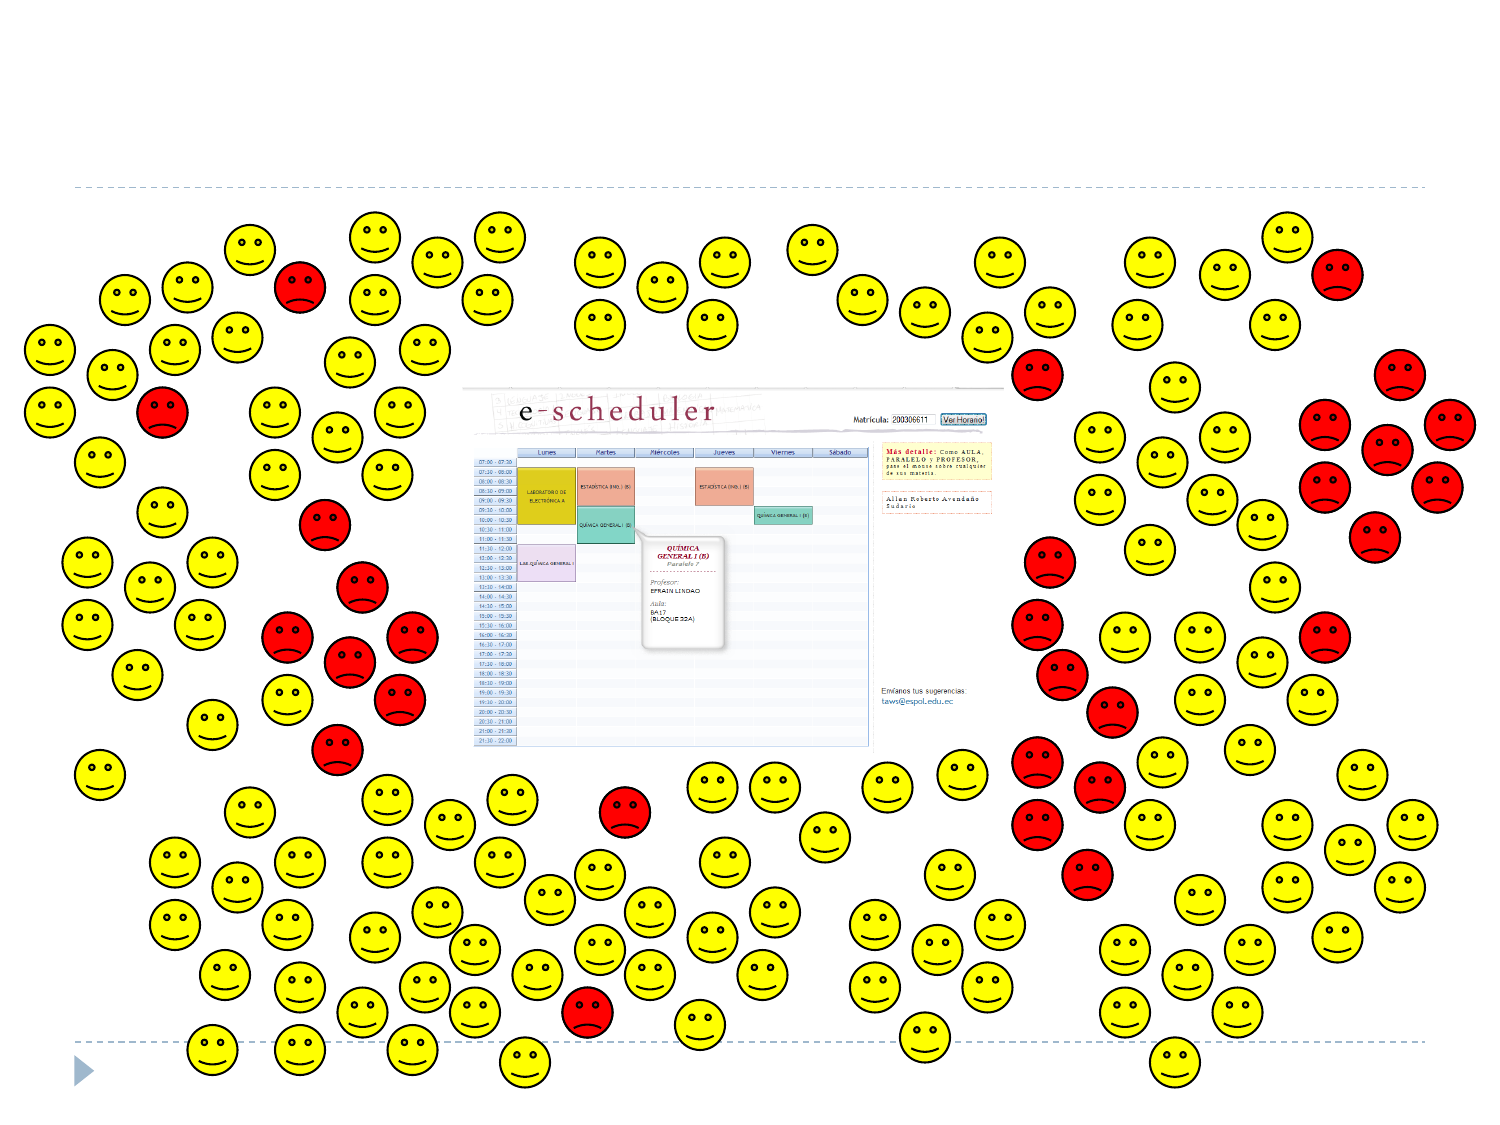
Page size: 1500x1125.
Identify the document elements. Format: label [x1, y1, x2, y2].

text_box [462, 275, 513, 326]
text_box [262, 674, 313, 726]
text_box [562, 987, 613, 1038]
text_box [1074, 762, 1126, 813]
text_box [1337, 749, 1388, 801]
text_box [149, 837, 201, 888]
text_box [899, 1012, 951, 1063]
text_box [24, 387, 76, 438]
text_box [62, 537, 113, 588]
text_box [387, 612, 438, 663]
text_box [674, 999, 726, 1051]
text_box [1100, 987, 1151, 1038]
text_box [962, 962, 1013, 1013]
text_box [575, 299, 626, 351]
text_box [737, 950, 788, 1001]
text_box [1012, 800, 1063, 851]
text_box [1025, 287, 1076, 338]
text_box [200, 950, 251, 1001]
text_box [837, 275, 888, 326]
text_box [575, 924, 626, 976]
text_box [449, 924, 501, 976]
text_box [275, 837, 326, 888]
text_box [1012, 350, 1063, 401]
text_box [687, 762, 738, 813]
text_box [149, 324, 201, 376]
text_box [187, 537, 238, 588]
text_box [24, 324, 76, 376]
text_box [112, 650, 163, 701]
text_box [137, 487, 188, 538]
text_box [800, 812, 851, 863]
text_box [1137, 437, 1188, 488]
text_box [1012, 737, 1063, 788]
text_box [1250, 299, 1301, 351]
text_box [1062, 849, 1113, 901]
text_box [1087, 687, 1138, 738]
text_box [87, 350, 138, 401]
text_box [1100, 612, 1151, 663]
text_box [62, 599, 113, 651]
text_box [512, 950, 563, 1001]
text_box [337, 562, 388, 613]
text_box [275, 262, 326, 313]
text_box [212, 312, 263, 363]
text_box [262, 899, 313, 951]
text_box [1149, 362, 1201, 413]
text_box [174, 599, 226, 651]
text_box [324, 637, 376, 688]
text_box [1424, 399, 1476, 451]
text_box [974, 899, 1026, 951]
text_box [125, 562, 176, 613]
text_box [387, 1025, 438, 1076]
text_box [137, 387, 188, 438]
text_box [374, 387, 426, 438]
text_box [637, 262, 688, 313]
text_box [449, 987, 501, 1038]
text_box [149, 899, 201, 951]
text_box [1325, 824, 1376, 876]
text_box [1250, 562, 1301, 613]
text_box [624, 950, 676, 1001]
text_box [575, 237, 626, 288]
text_box [1137, 737, 1188, 788]
text_box [362, 774, 413, 826]
text_box [1074, 412, 1126, 463]
text_box [1299, 462, 1351, 513]
text_box [1374, 350, 1426, 401]
text_box [1287, 674, 1338, 726]
text_box [1187, 474, 1238, 526]
text_box [1237, 637, 1288, 688]
text_box [1312, 912, 1363, 963]
text_box [474, 212, 526, 263]
picture [462, 387, 1004, 753]
text_box [312, 412, 363, 463]
text_box [899, 287, 951, 338]
text_box [399, 962, 451, 1013]
text_box [1374, 862, 1426, 913]
text_box [1362, 425, 1413, 476]
text_box [1162, 950, 1213, 1001]
text_box [1124, 237, 1176, 288]
text_box [312, 725, 363, 776]
text_box [1299, 612, 1351, 663]
text_box [1124, 524, 1176, 576]
text_box [1149, 1037, 1201, 1088]
text_box [749, 887, 801, 938]
text_box [974, 237, 1026, 288]
text_box [1312, 249, 1363, 300]
text_box [412, 237, 463, 288]
text_box [787, 224, 838, 276]
text_box [212, 862, 263, 913]
text_box [1349, 512, 1401, 563]
text_box [1012, 599, 1063, 651]
text_box [1199, 249, 1251, 300]
text_box [912, 924, 963, 976]
text_box [275, 962, 326, 1013]
text_box [1037, 650, 1088, 701]
text_box [350, 212, 401, 263]
text_box [224, 787, 276, 838]
text_box [324, 337, 376, 388]
text_box [937, 749, 988, 801]
text_box [1175, 674, 1226, 726]
text_box [74, 749, 126, 801]
text_box [500, 1037, 551, 1088]
text_box [187, 1025, 238, 1076]
text_box [1299, 399, 1351, 451]
text_box [1175, 612, 1226, 663]
text_box [162, 262, 213, 313]
text_box [687, 912, 738, 963]
text_box [862, 762, 913, 813]
text_box [624, 887, 676, 938]
text_box [1224, 725, 1276, 776]
text_box [699, 837, 751, 888]
text_box [699, 237, 751, 288]
text_box [1387, 800, 1438, 851]
text_box [1212, 987, 1263, 1038]
text_box [1224, 924, 1276, 976]
text_box [1124, 800, 1176, 851]
text_box [1100, 924, 1151, 976]
text_box [1199, 412, 1251, 463]
text_box [1262, 212, 1313, 263]
text_box [374, 674, 426, 726]
text_box [474, 837, 526, 888]
text_box [74, 437, 126, 488]
text_box [249, 449, 301, 501]
text_box [362, 837, 413, 888]
text_box [599, 787, 651, 838]
text_box [962, 312, 1013, 363]
text_box [362, 449, 413, 501]
text_box [575, 849, 626, 901]
text_box [487, 774, 538, 826]
text_box [350, 912, 401, 963]
text_box [1412, 462, 1463, 513]
text_box [224, 224, 276, 276]
text_box [1112, 299, 1163, 351]
text_box [924, 849, 976, 901]
text_box [399, 324, 451, 376]
text_box [1025, 537, 1076, 588]
text_box [249, 387, 301, 438]
text_box [1175, 875, 1226, 926]
text_box [425, 800, 476, 851]
text_box [262, 612, 313, 663]
text_box [1262, 862, 1313, 913]
text_box [337, 987, 388, 1038]
text_box [99, 275, 151, 326]
text_box [749, 762, 801, 813]
text_box [412, 887, 463, 938]
text_box [524, 875, 576, 926]
text_box [275, 1025, 326, 1076]
text_box [187, 699, 238, 751]
text_box [1262, 800, 1313, 851]
text_box [687, 299, 738, 351]
text_box [849, 899, 901, 951]
text_box [849, 962, 901, 1013]
text_box [1237, 500, 1288, 551]
text_box [299, 500, 351, 551]
text_box [1074, 474, 1126, 526]
text_box [350, 275, 401, 326]
